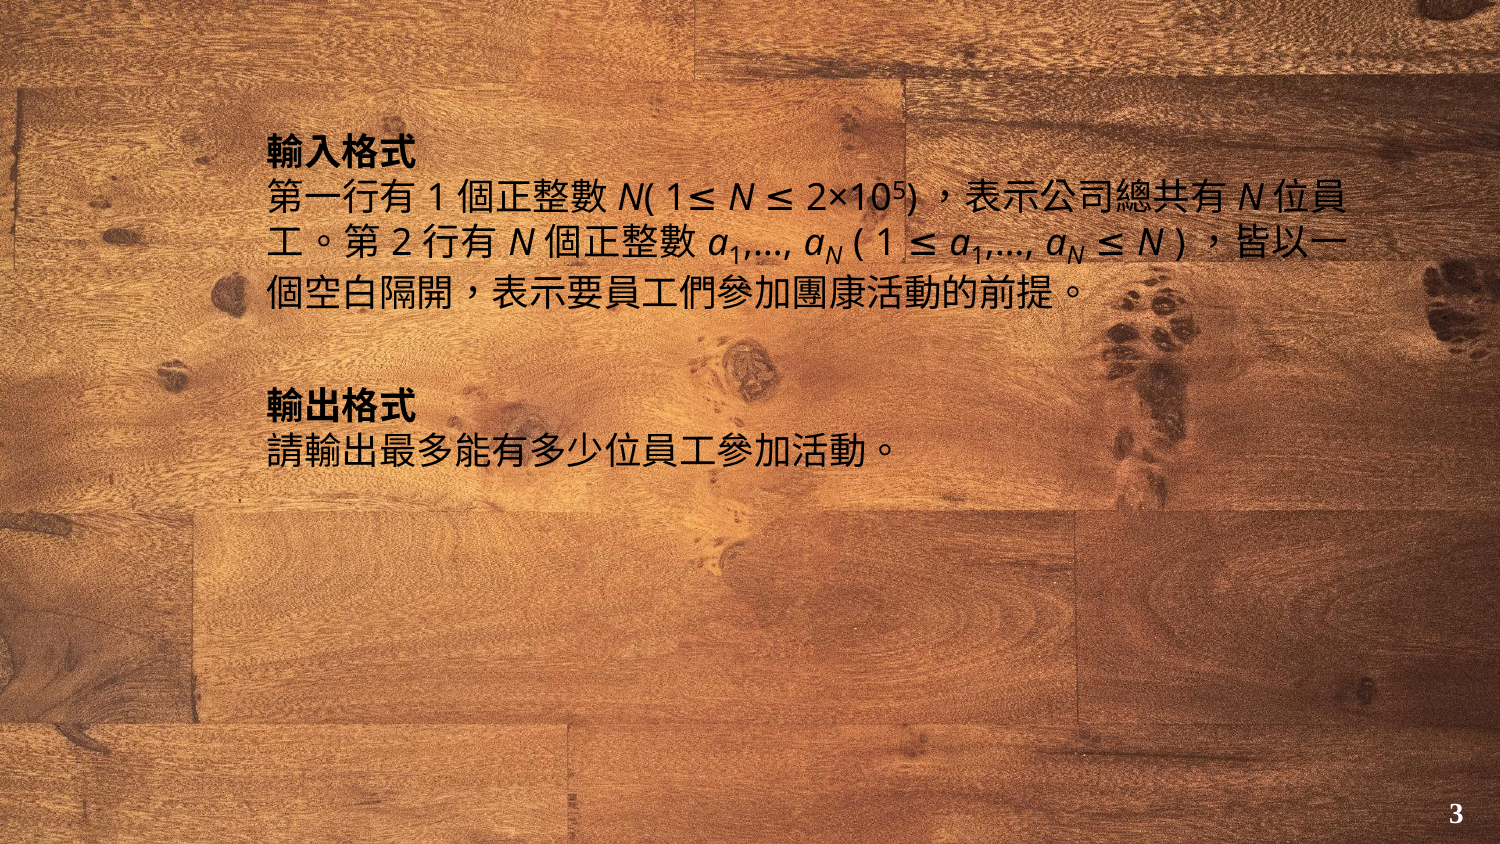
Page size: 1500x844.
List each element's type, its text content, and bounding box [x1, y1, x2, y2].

list 輸入格式 第一行有1個正整數N( 1≤ N ≤ 2×105)，表示公司總共有N位員工。第2行有N個正整數a1,…, aN ( 1 ≤ a1,…, aN ≤ N )，皆以一個空白隔開，表示要員工們參加團康活動的前提。 輸出格式 請輸出最多能有多少位員工參加活動。 [251, 97, 1364, 723]
slide_number 3 [1434, 779, 1500, 844]
